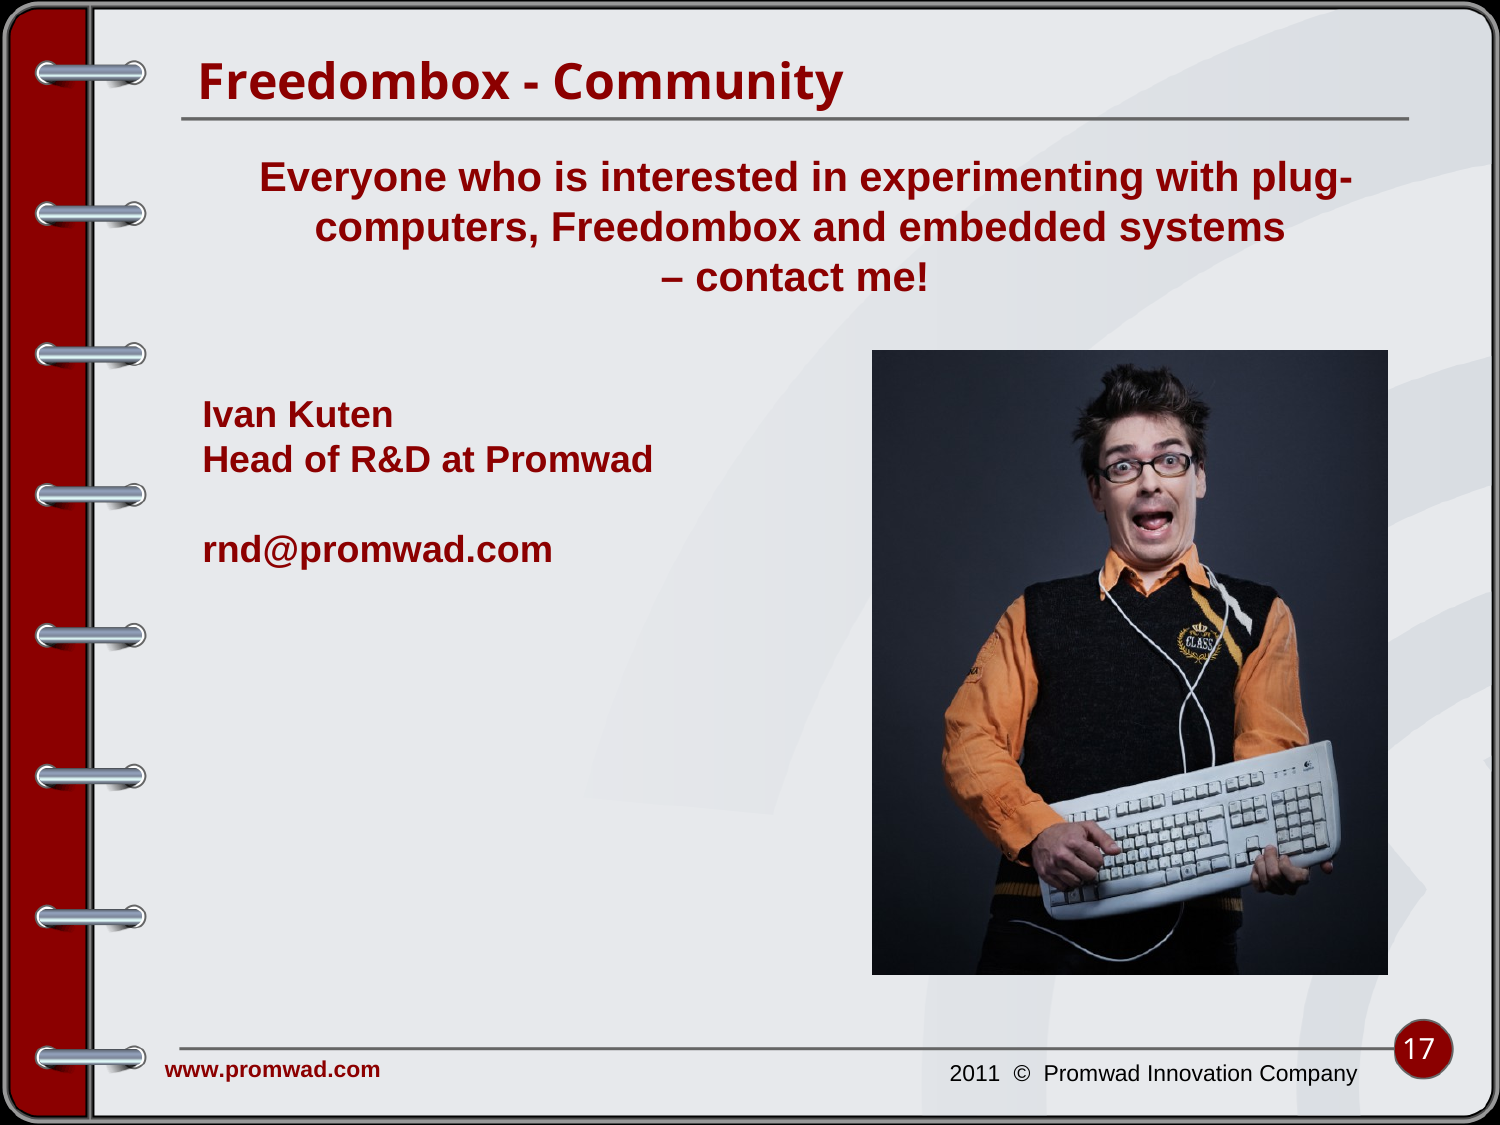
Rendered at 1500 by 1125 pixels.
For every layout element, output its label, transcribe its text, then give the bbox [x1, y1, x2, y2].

picture [0, 0, 1500, 1125]
text_box www.promwad.com [150, 1046, 405, 1090]
text_box Everyone who is interested in experimenting with plug-computers, Freedombox and embedded systems – contact me! Ivan Kuten Head of R&D at Promwad rnd@promwad.com [187, 142, 1426, 758]
text_box 2011 © Promwad Innovation Company [634, 1051, 1373, 1095]
text_box <number> [1332, 1023, 1500, 1079]
text_box Freedombox - Community [183, 45, 1400, 114]
